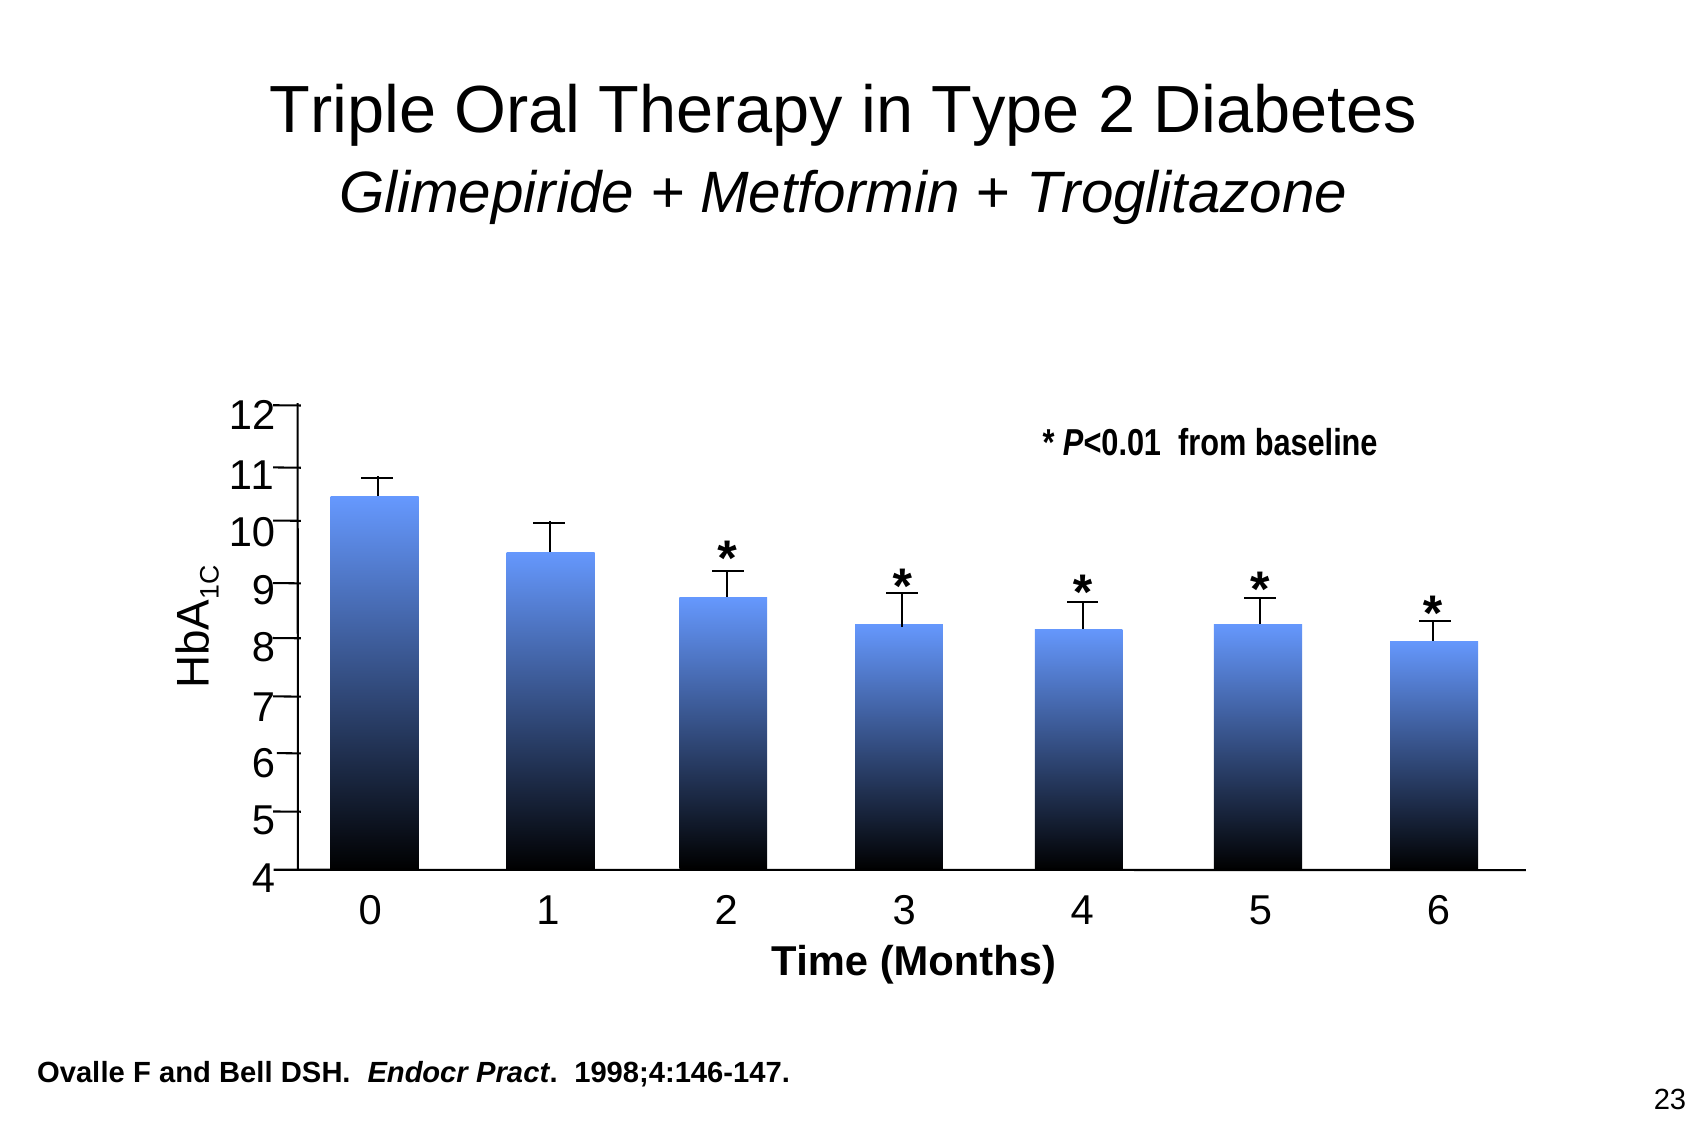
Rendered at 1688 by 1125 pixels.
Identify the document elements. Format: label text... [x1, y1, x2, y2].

text_box 12 [203, 372, 283, 432]
text_box 8 [235, 605, 283, 665]
text_box 7 [226, 665, 283, 746]
text_box 6 [222, 720, 283, 801]
text_box 6 [1379, 872, 1498, 948]
text_box [330, 496, 419, 867]
text_box 9 [227, 547, 283, 628]
text_box * P<0.01 from baseline [1034, 411, 1386, 478]
text_box [1034, 629, 1123, 867]
text_box * [1218, 541, 1302, 624]
text_box 4 [1023, 871, 1141, 948]
text_box 0 [311, 871, 429, 948]
text_box [679, 597, 768, 867]
text_box 11 [198, 432, 283, 490]
text_box [855, 624, 943, 867]
text_box [1390, 641, 1479, 867]
text_box 10 [195, 490, 283, 571]
text_box 4 [229, 858, 283, 916]
text_box Time (Months) [714, 918, 1113, 992]
title Triple Oral Therapy in Type 2 Diabetes Glimepiride + Metformin + Troglitazone [124, 29, 1563, 263]
text_box 3 [845, 871, 964, 948]
text_box 5 [1201, 872, 1320, 948]
text_box 1 [489, 871, 607, 948]
text_box [1213, 624, 1303, 867]
text_box [506, 552, 595, 867]
text_box * [1391, 566, 1475, 641]
text_box 2 [667, 871, 785, 948]
text_box * [860, 538, 944, 629]
text_box 5 [224, 778, 283, 858]
text_box Ovalle F and Bell DSH. Endocr Pract. 1998;4:146-147. [29, 1038, 850, 1104]
text_box 8 [257, 647, 269, 659]
subtitle HbA1C [147, 435, 235, 819]
text_box * [685, 510, 769, 600]
text_box * [1041, 545, 1125, 635]
text_box 8 [257, 635, 268, 645]
